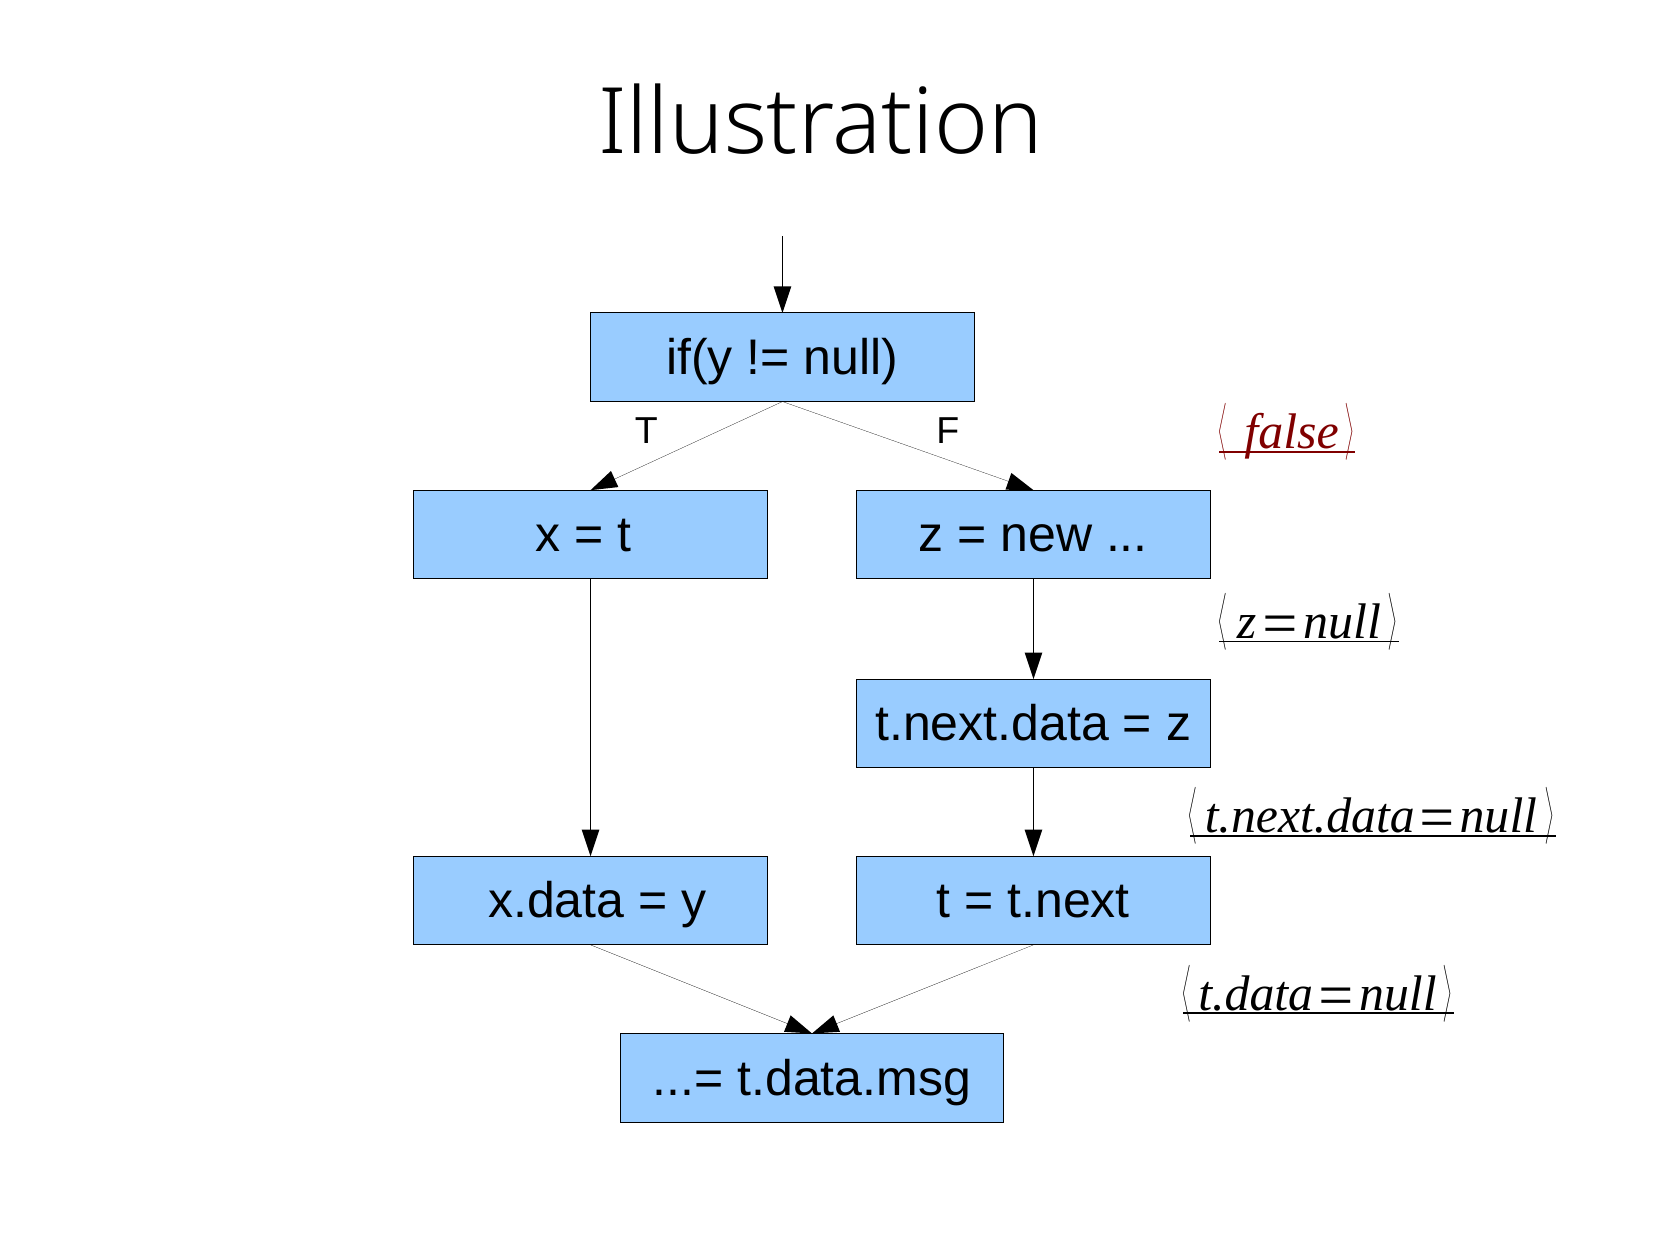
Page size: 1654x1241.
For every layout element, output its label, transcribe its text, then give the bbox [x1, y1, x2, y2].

text_box if(y != null) [590, 312, 975, 402]
text_box x = t [413, 490, 768, 579]
text_box x.data = y [413, 856, 768, 945]
text_box ...= t.data.msg [620, 1033, 1004, 1123]
text_box t = t.next [856, 856, 1211, 945]
text_box T [620, 401, 673, 459]
text_box t.next.data = z [856, 679, 1211, 768]
chart [1210, 401, 1364, 463]
chart [1210, 590, 1408, 653]
text_box z = new ... [856, 490, 1211, 579]
title Illustration [76, 58, 1565, 178]
chart [1181, 785, 1564, 847]
chart [1174, 962, 1463, 1024]
text_box F [921, 401, 975, 459]
